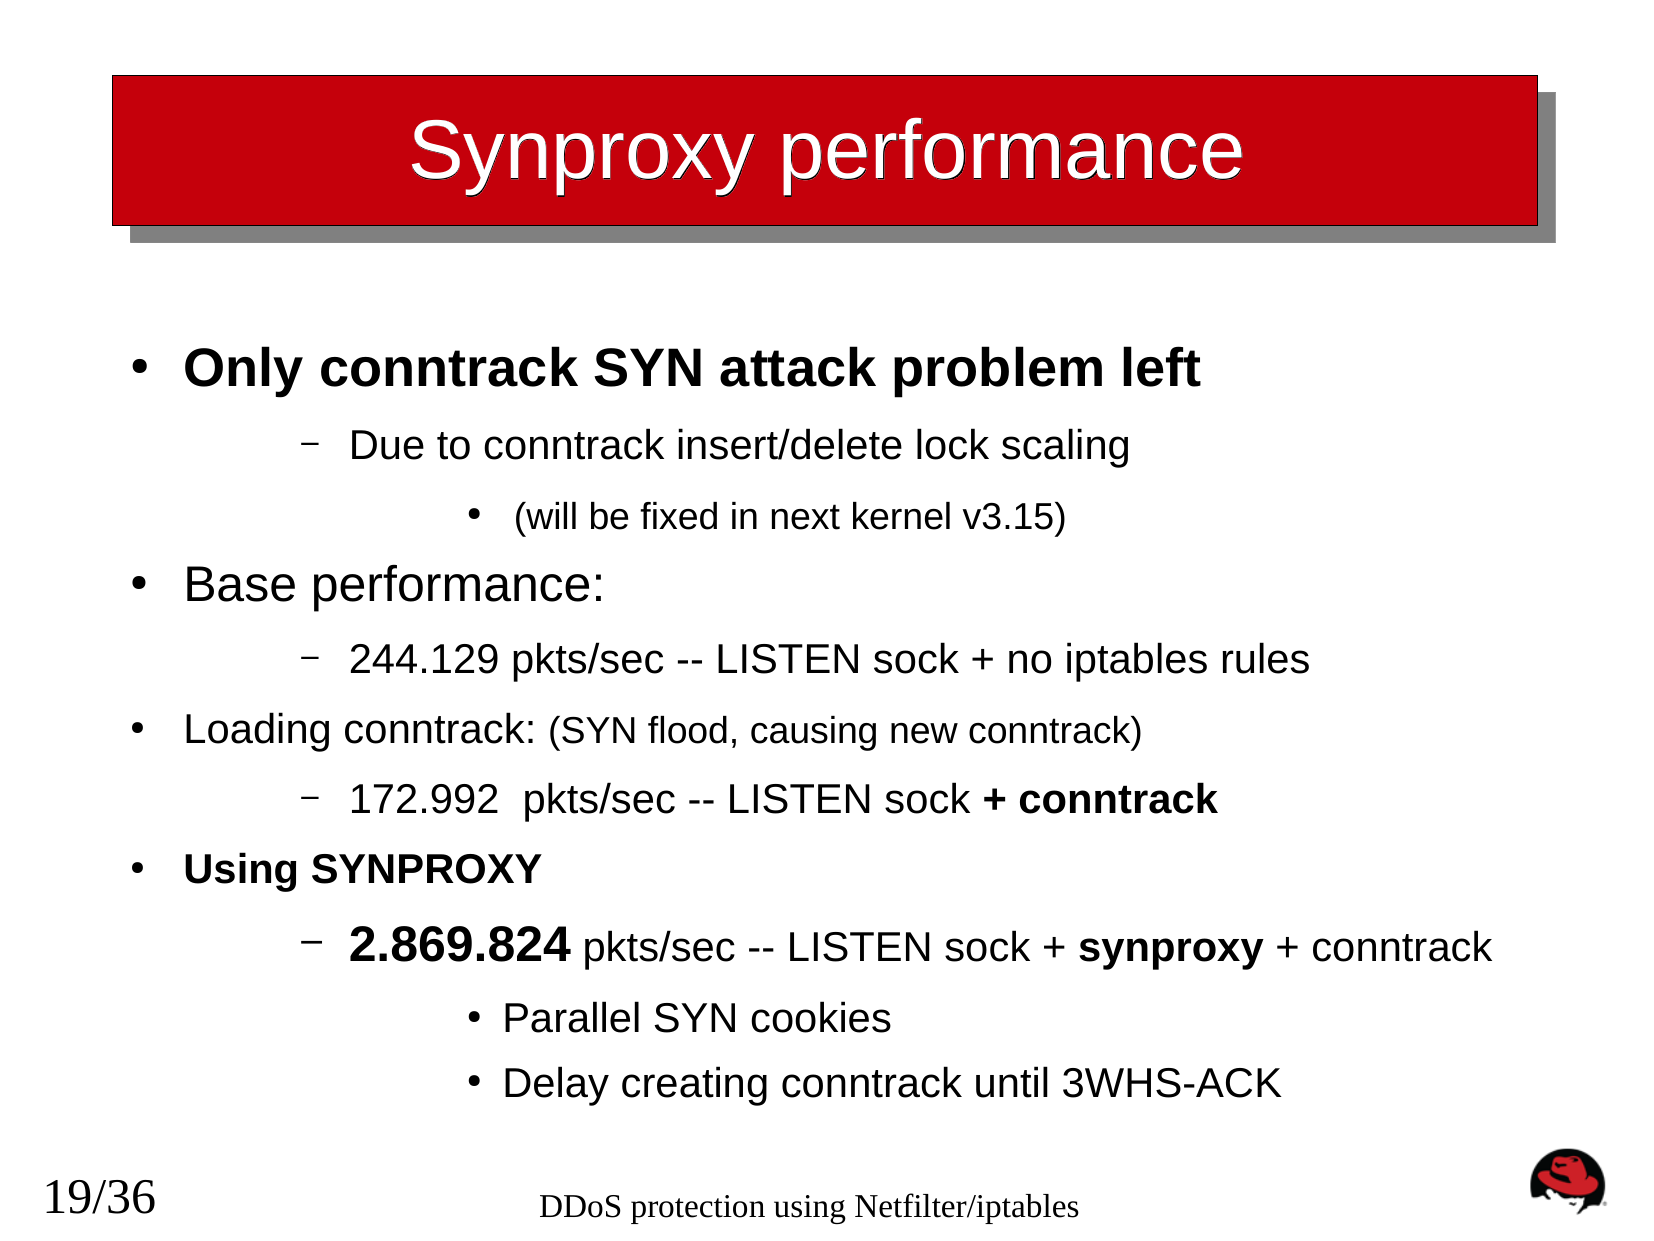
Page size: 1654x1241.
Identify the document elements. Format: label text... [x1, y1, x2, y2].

picture [1529, 1146, 1613, 1224]
title Synproxy performance [116, 75, 1538, 226]
list Only conntrack SYN attack problem left Due to conntrack insert/delete lock scaling (will be fixed in next kernel v3.15) Base performance: 244.129 pkts/sec -- LISTEN sock + no iptables rules Loading conntrack: (SYN flood, causing new conntrack) 172.992 pkts/sec -- LISTEN sock + conntrack Using SYNPROXY 2.869.824 pkts/sec -- LISTEN sock + synproxy + conntrack Parallel SYN cookies Delay creating conntrack until 3WHS-ACK [112, 337, 1538, 1126]
